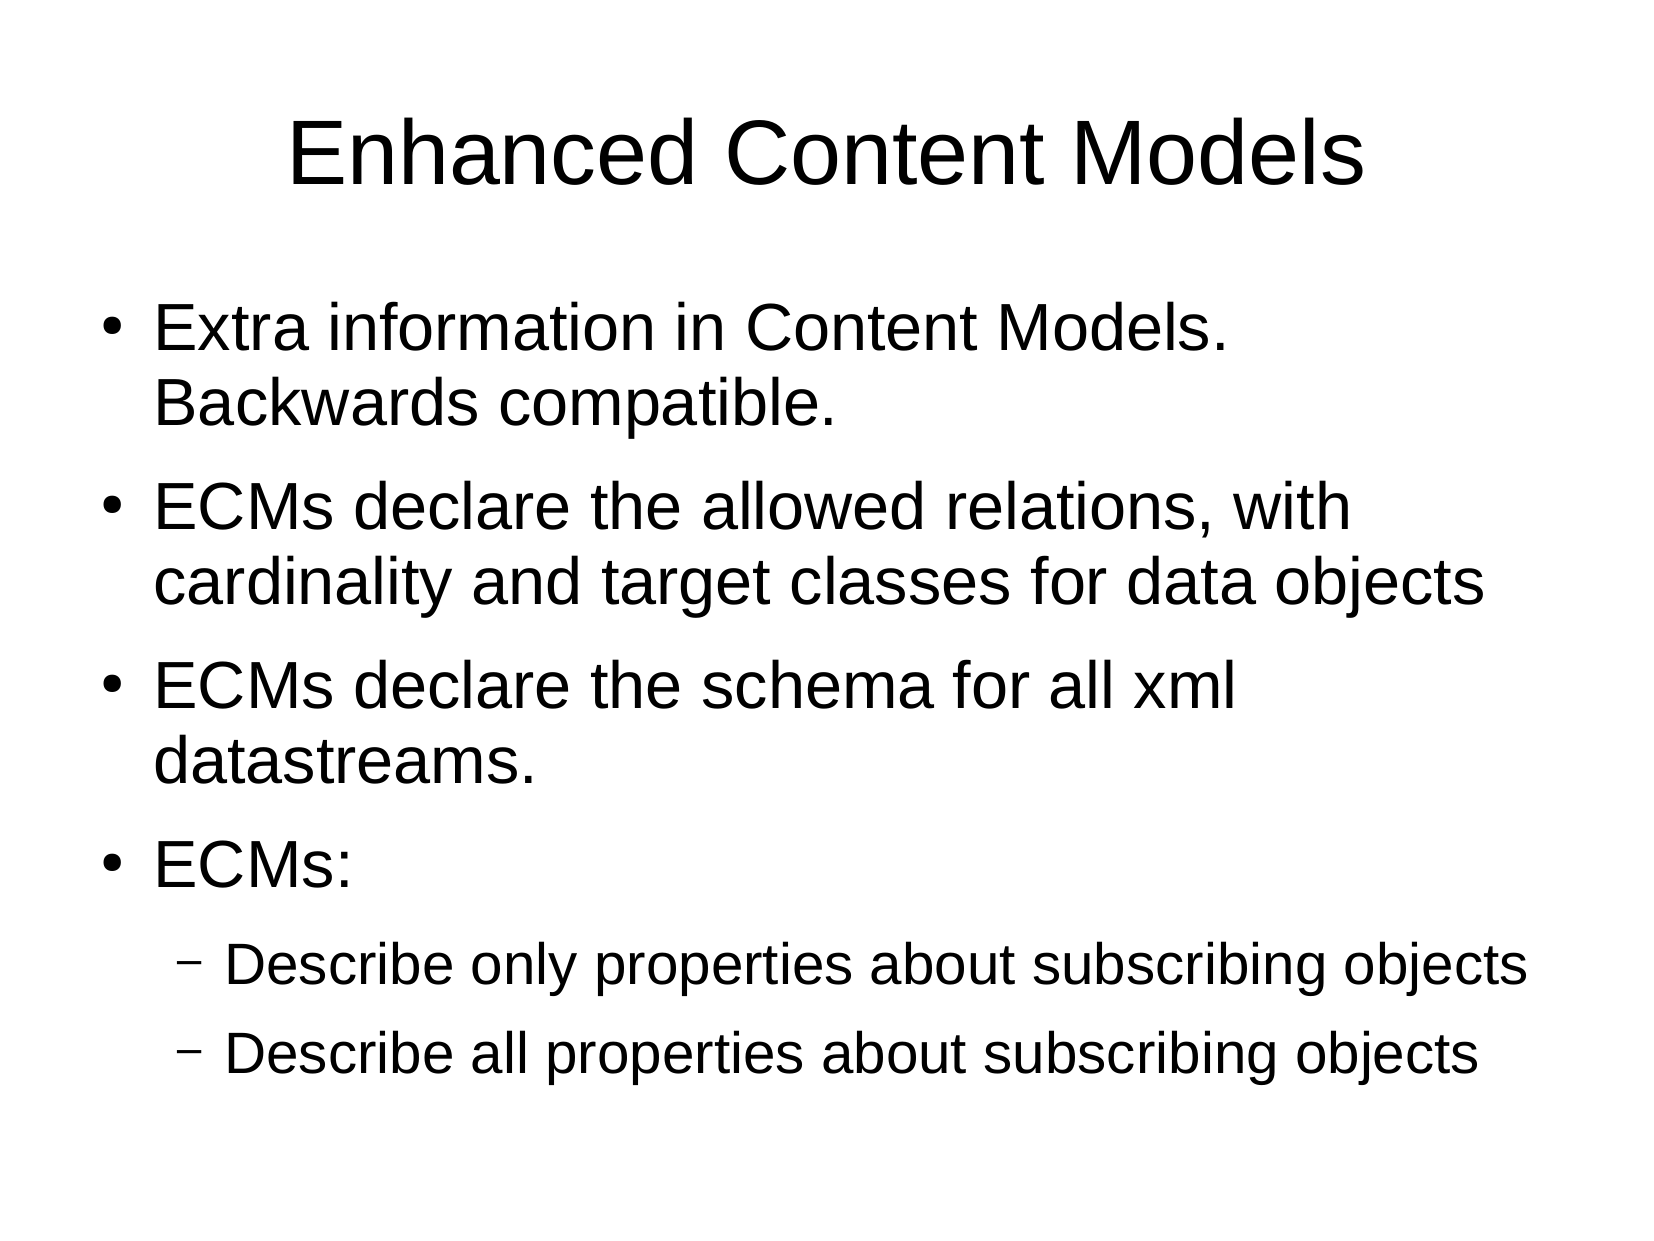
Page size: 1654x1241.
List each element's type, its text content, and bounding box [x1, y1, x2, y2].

title Enhanced Content Models [82, 56, 1571, 250]
list Extra information in Content Models. Backwards compatible. ECMs declare the allowed relations, with cardinality and target classes for data objects ECMs declare the schema for all xml datastreams. ECMs: Describe only properties about subscribing objects Describe all properties about subscribing objects [82, 290, 1571, 1094]
